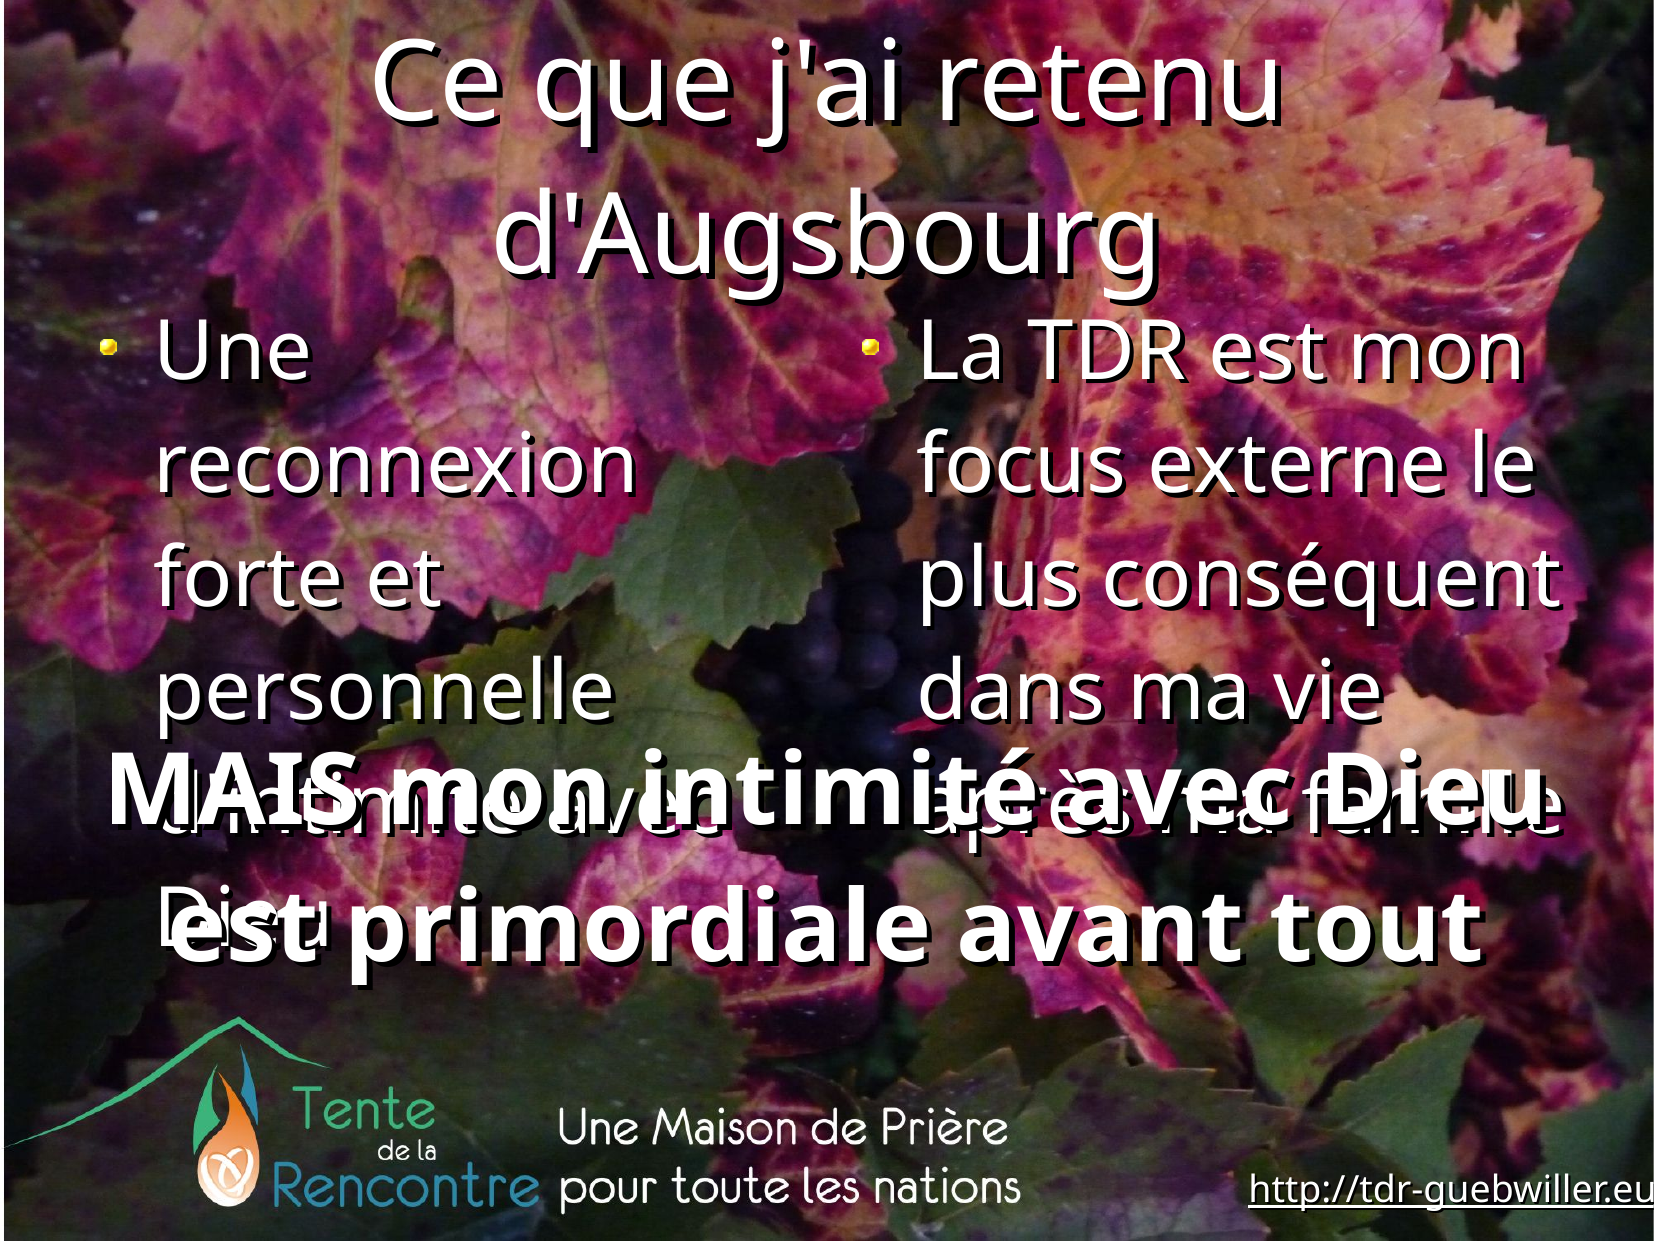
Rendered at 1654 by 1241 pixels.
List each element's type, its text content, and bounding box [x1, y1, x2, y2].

picture [1430, 1186, 1440, 1200]
list La TDR est mon focus externe le plus conséquent dans ma vie après ma famille [845, 290, 1572, 681]
picture [0, 0, 1654, 1241]
list MAIS mon intimité avec Dieu est primordiale avant tout [82, 717, 1571, 992]
picture [1306, 1186, 1316, 1200]
title Ce que j'ai retenu d'Augsbourg [82, 49, 1571, 257]
list Une reconnexion forte et personnelle d'intimité avec Dieu [82, 290, 809, 681]
